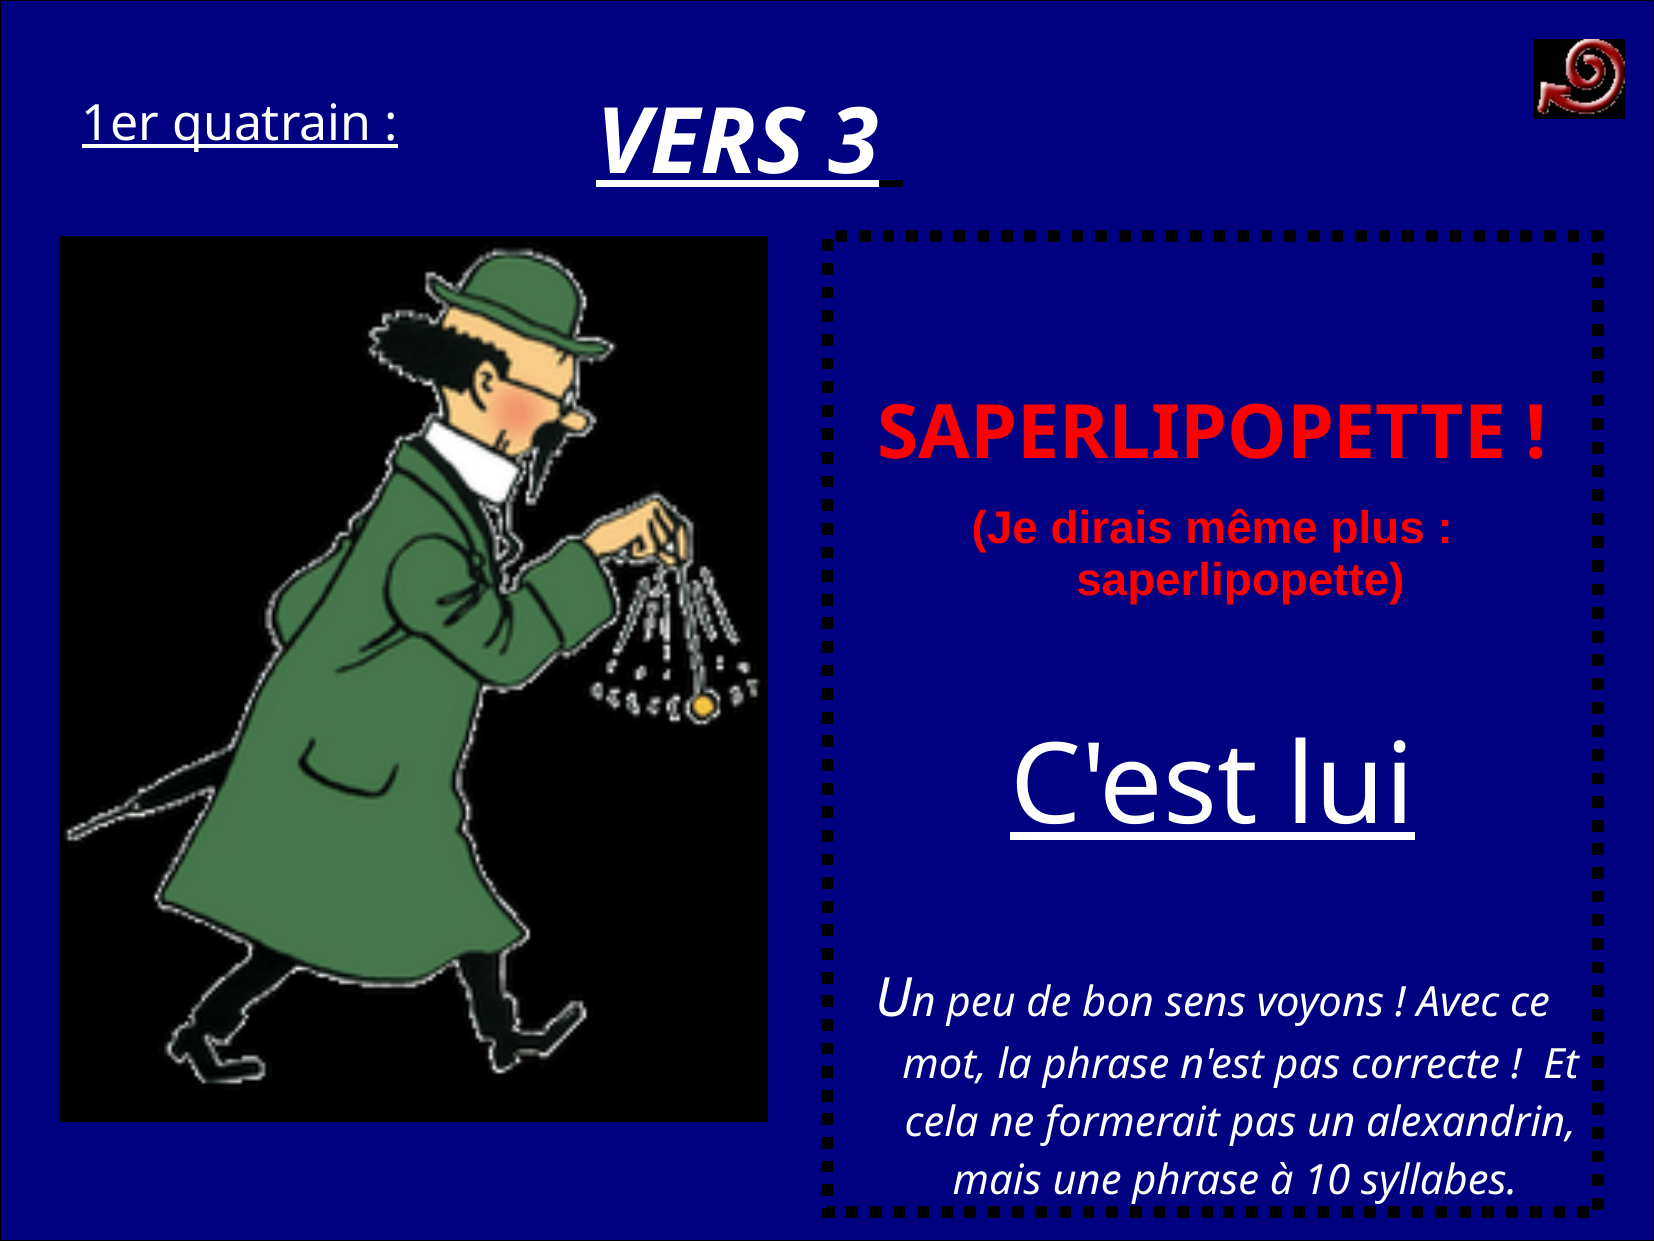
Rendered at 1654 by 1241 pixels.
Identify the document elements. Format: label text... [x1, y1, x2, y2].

picture [1533, 39, 1625, 119]
text_box 1er quatrain : [67, 79, 562, 178]
title VERS 3 [75, 44, 1425, 233]
text_box [0, 0, 1654, 1241]
picture [59, 236, 768, 1123]
list SAPERLIPOPETTE ! (Je dirais même plus : saperlipopette) C'est lui Un peu de bon sens voyons ! Avec ce mot, la phrase n'est pas correcte ! Et cela ne formerait pas un alexandrin, mais une phrase à 10 syllabes. [826, 236, 1599, 1152]
